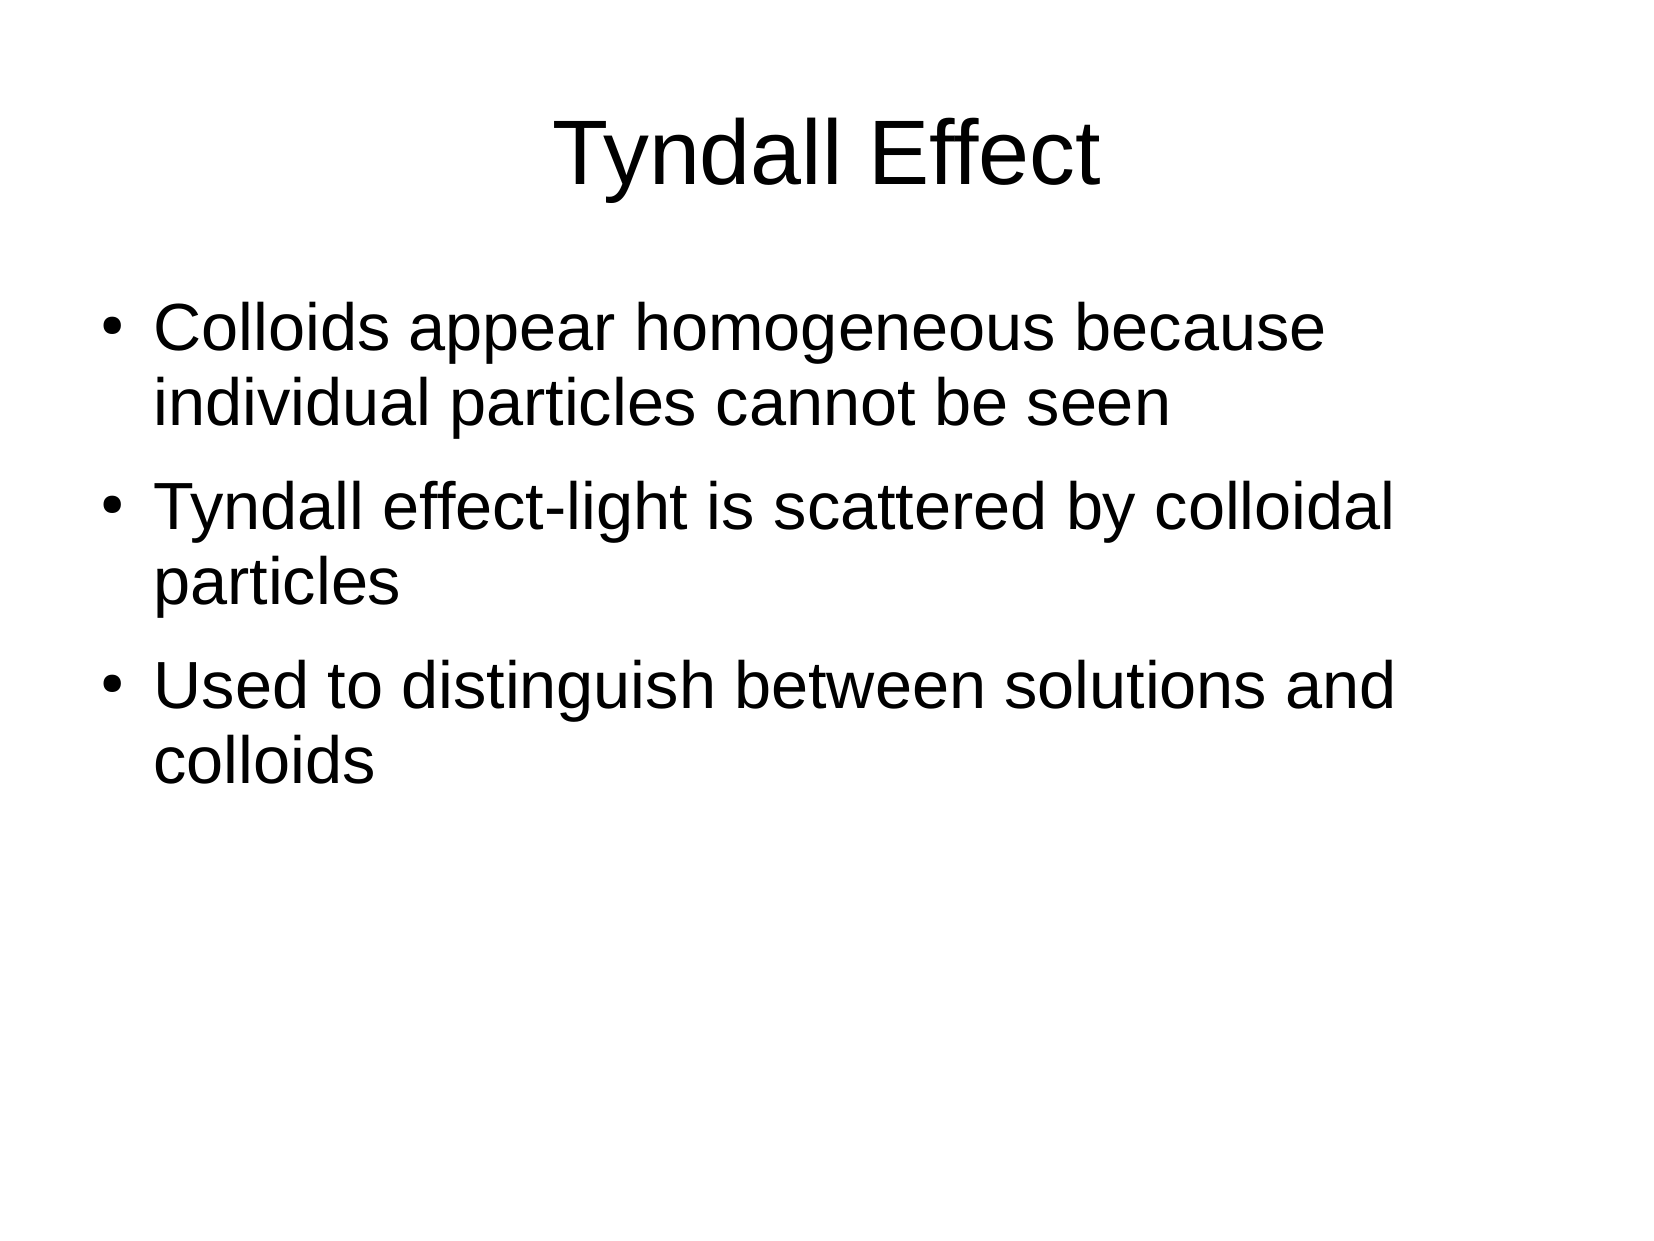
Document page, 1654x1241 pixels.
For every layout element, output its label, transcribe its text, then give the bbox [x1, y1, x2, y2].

title Tyndall Effect [82, 49, 1571, 257]
list Colloids appear homogeneous because individual particles cannot be seen Tyndall effect-light is scattered by colloidal particles Used to distinguish between solutions and colloids [82, 290, 1571, 1109]
